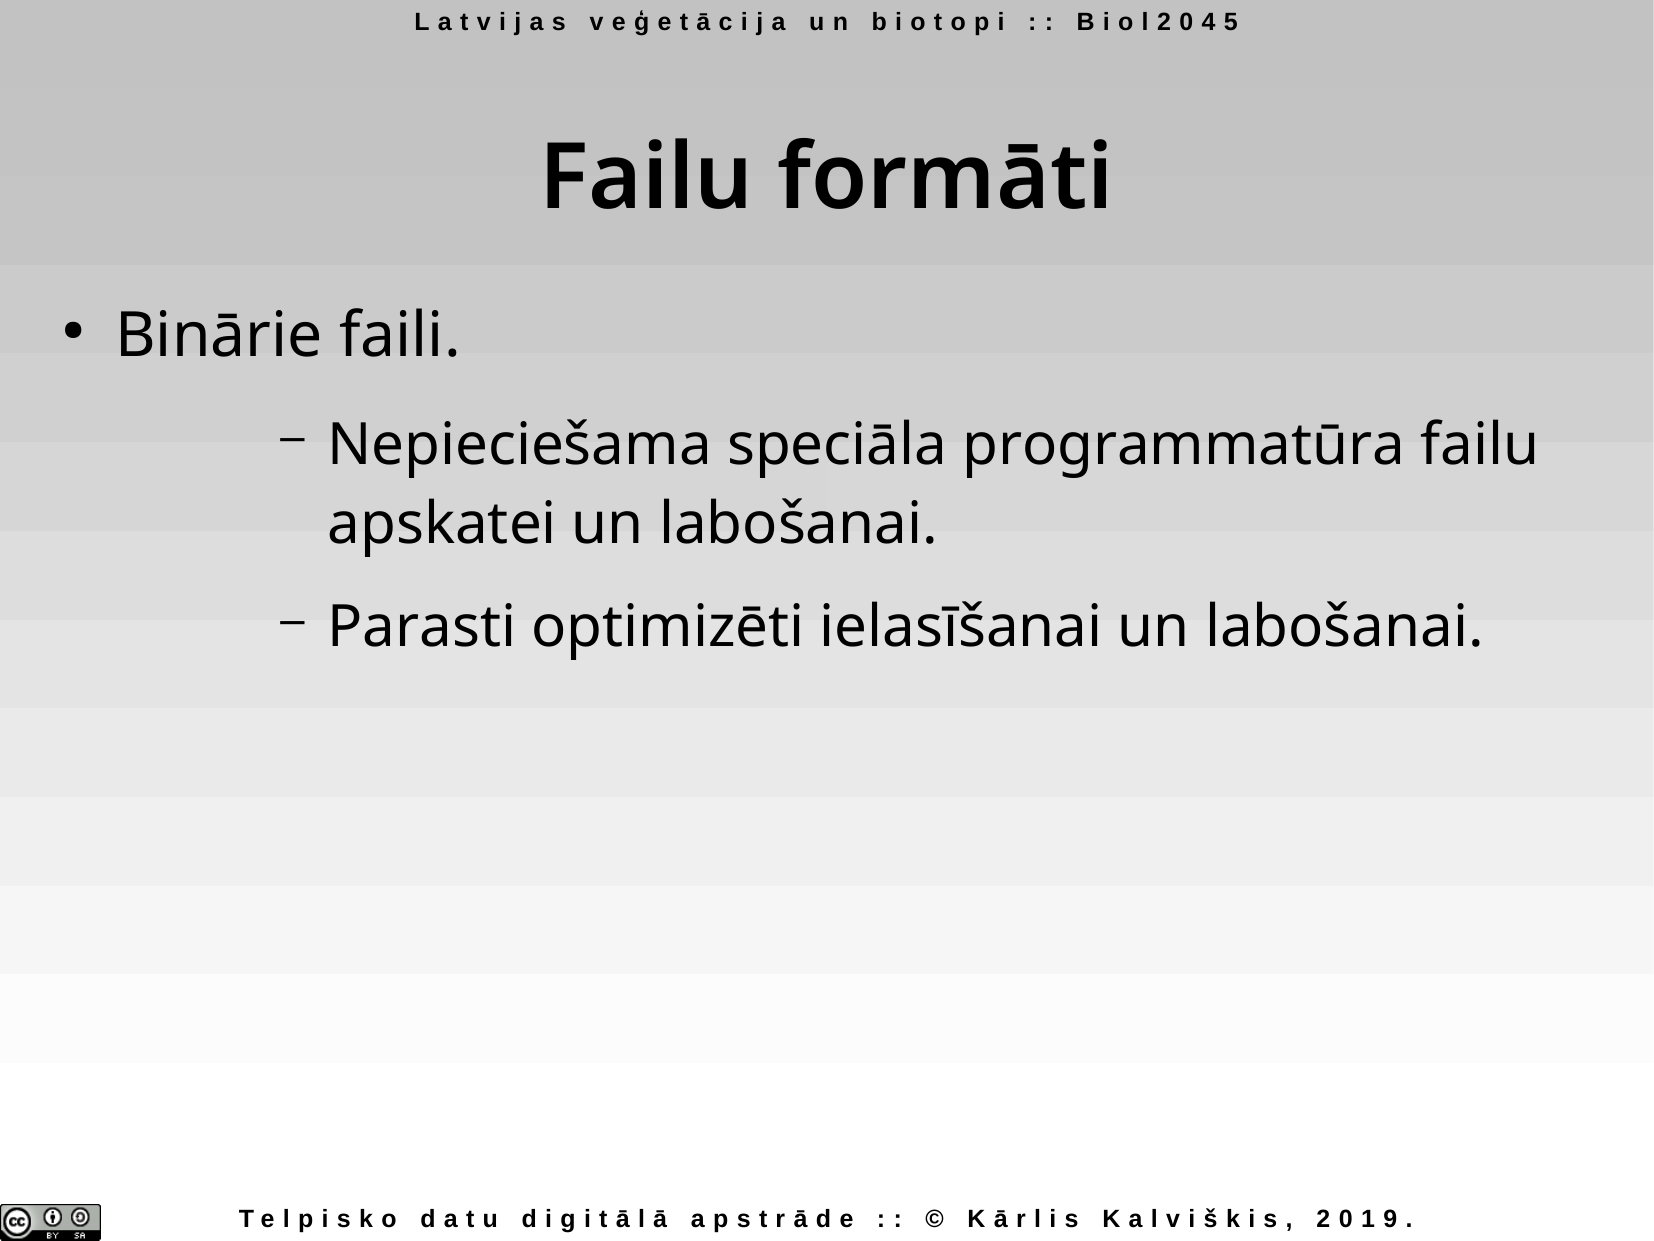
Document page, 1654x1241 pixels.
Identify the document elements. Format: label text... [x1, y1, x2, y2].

list Binārie faili. Nepieciešama speciāla programmatūra failu apskatei un labošanai. Parasti optimizēti ielasīšanai un labošanai. [44, 289, 1610, 1113]
title Failu formāti [29, 49, 1625, 296]
picture [0, 0, 1654, 1241]
